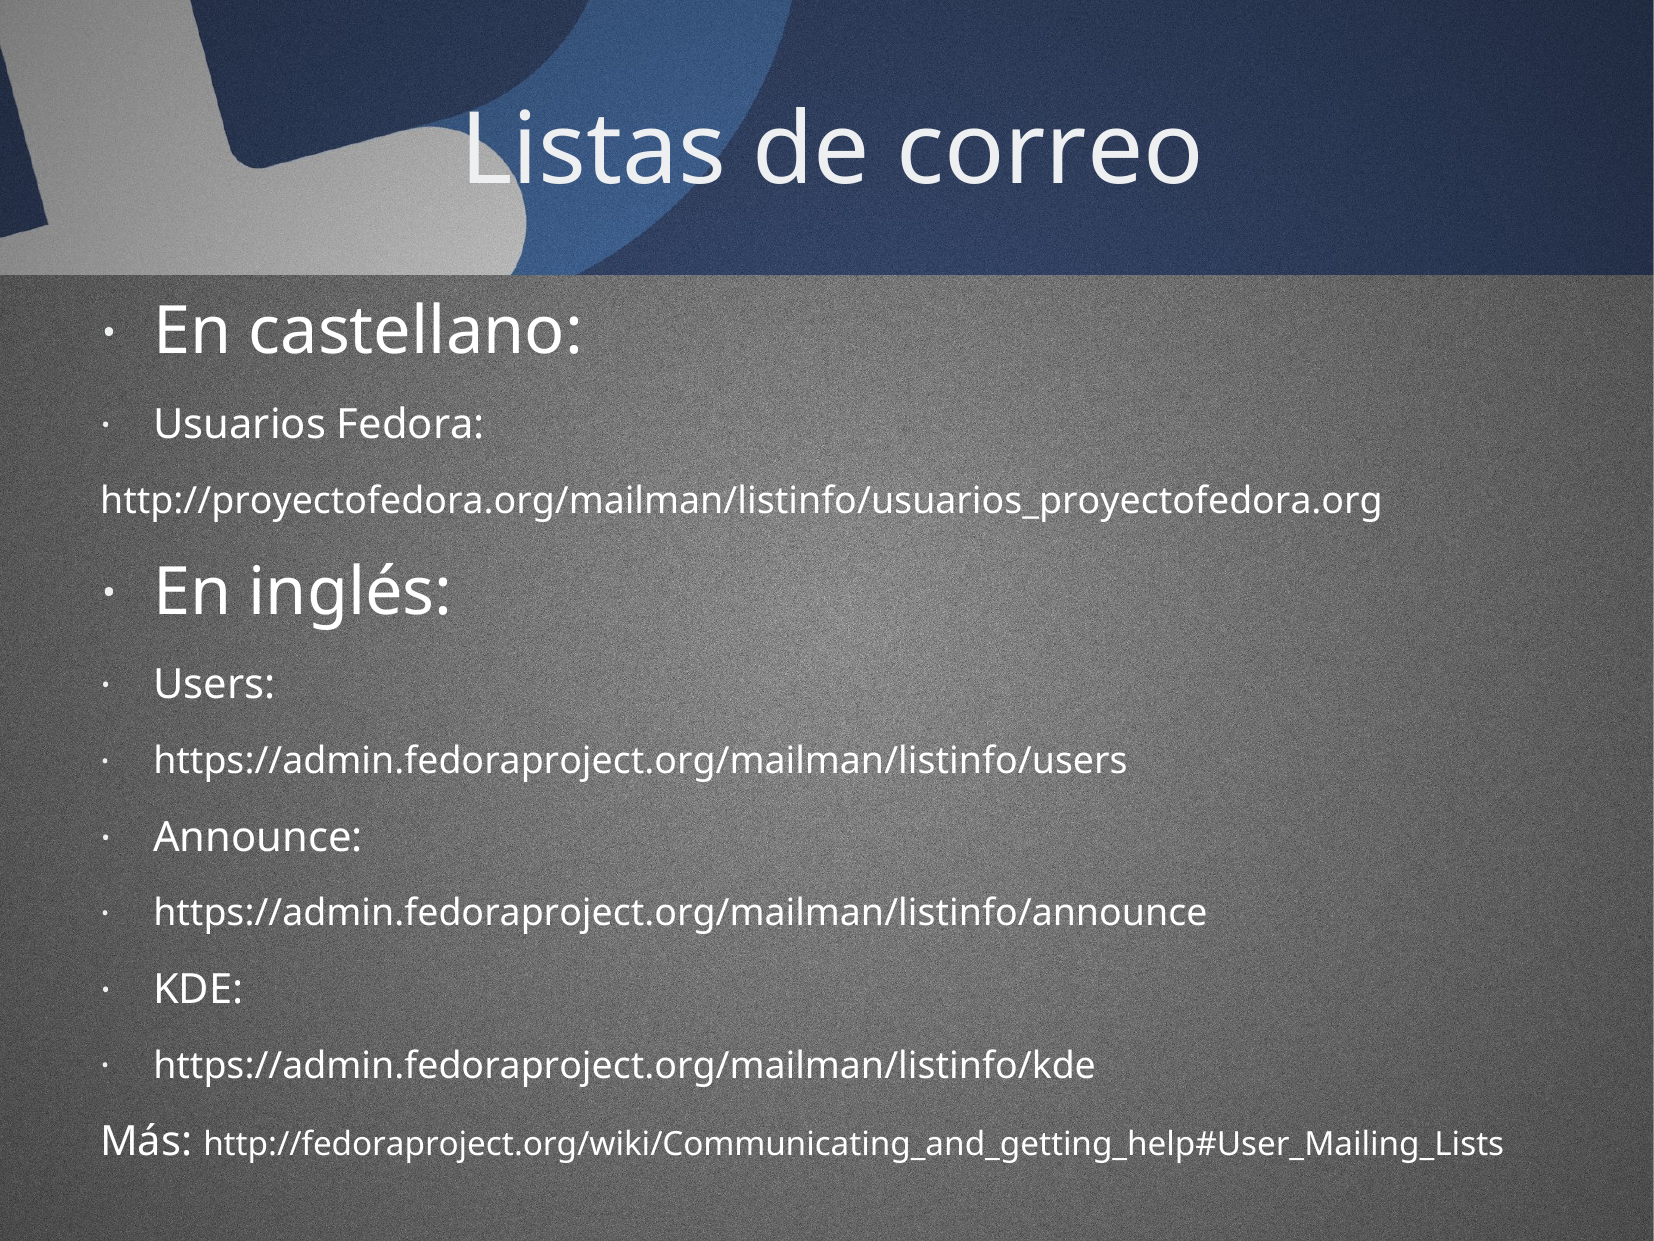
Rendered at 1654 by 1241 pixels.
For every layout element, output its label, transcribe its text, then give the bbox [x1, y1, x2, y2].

text_box En castellano: Usuarios Fedora: http://proyectofedora.org/mailman/listinfo/usuarios_proyectofedora.org En inglés: Users: https://admin.fedoraproject.org/mailman/listinfo/users Announce: https://admin.fedoraproject.org/mailman/listinfo/announce KDE: https://admin.fedoraproject.org/mailman/listinfo/kde Más: http://fedoraproject.org/wiki/Communicating_and_getting_help#User_Mailing_Lists [82, 290, 1571, 1241]
text_box Listas de correo [88, 43, 1577, 252]
picture [0, 0, 1654, 1241]
